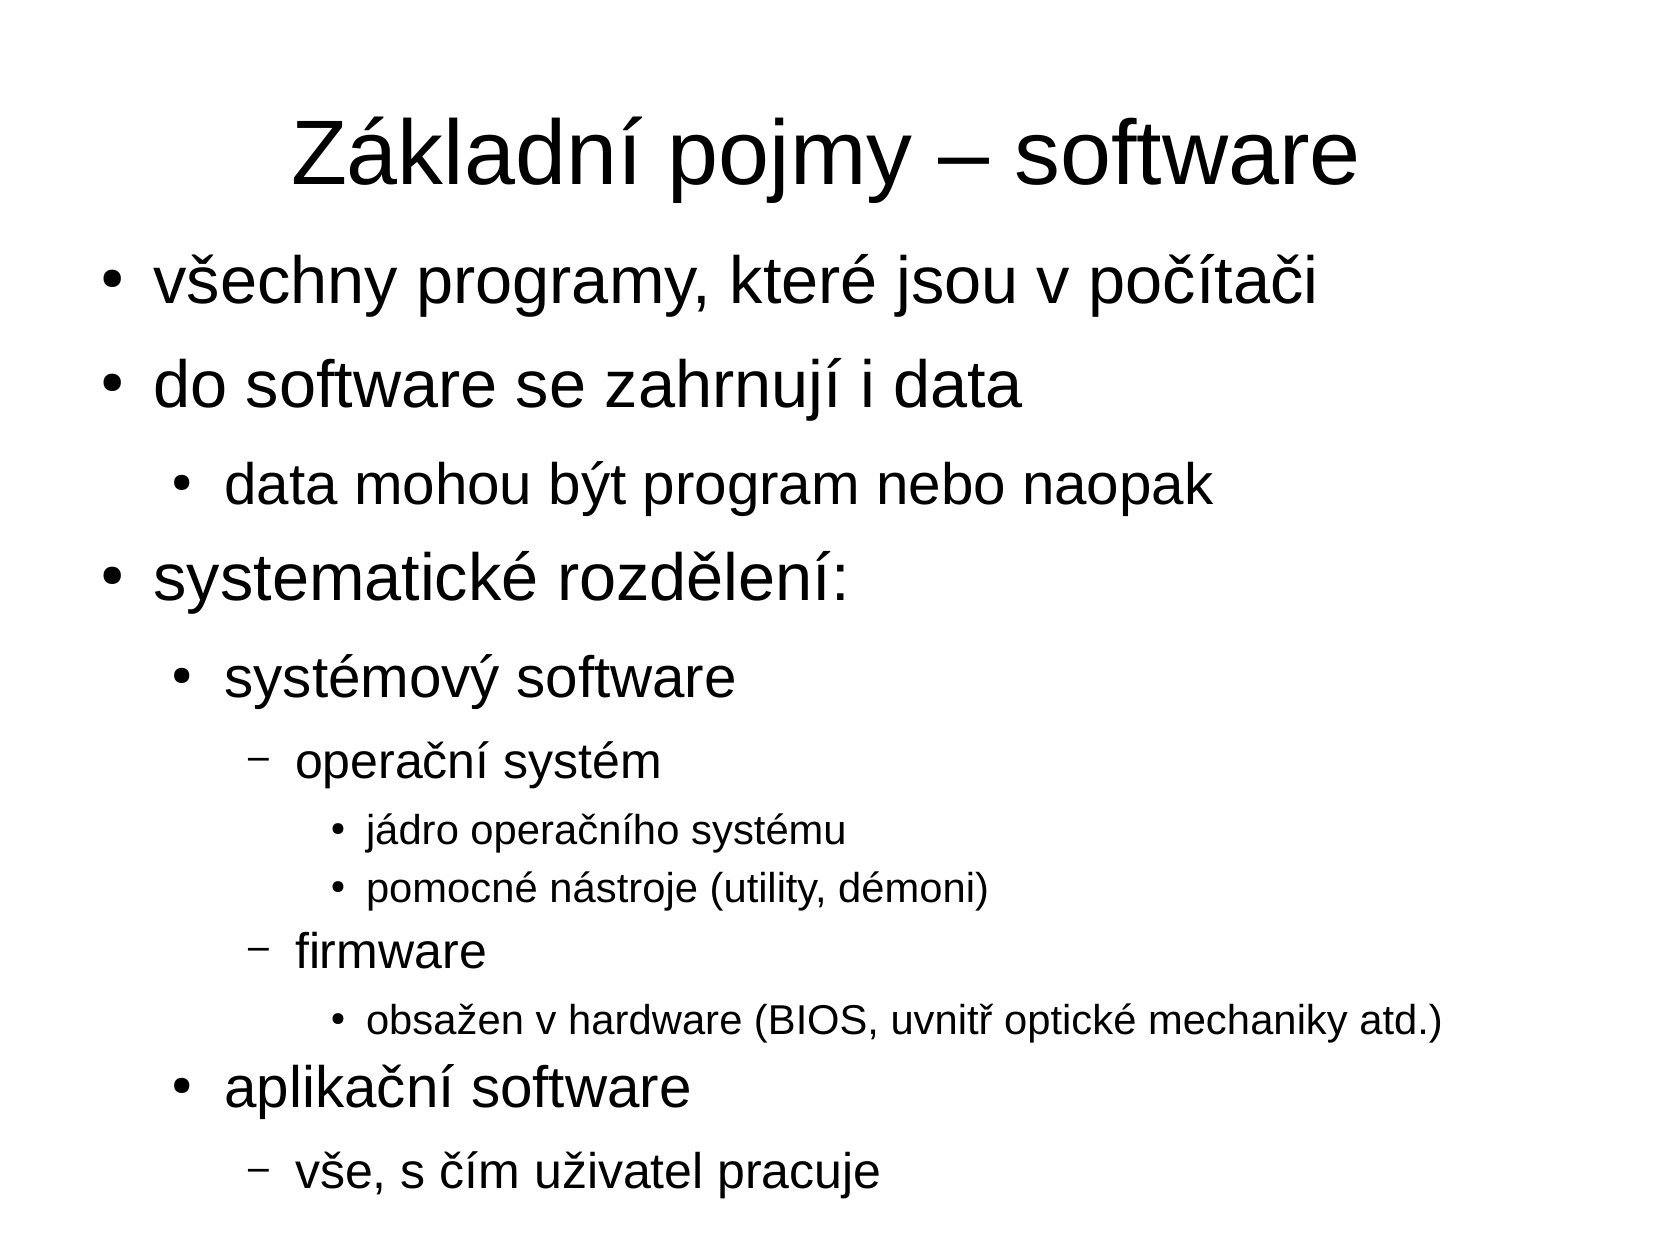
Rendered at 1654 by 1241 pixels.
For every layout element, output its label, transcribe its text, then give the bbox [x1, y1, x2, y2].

list všechny programy, které jsou v počítači do software se zahrnují i data data mohou být program nebo naopak systematické rozdělení: systémový software operační systém jádro operačního systému pomocné nástroje (utility, démoni) firmware obsažen v hardware (BIOS, uvnitř optické mechaniky atd.) aplikační software vše, s čím uživatel pracuje [82, 242, 1571, 1200]
title Základní pojmy – software [82, 56, 1571, 242]
